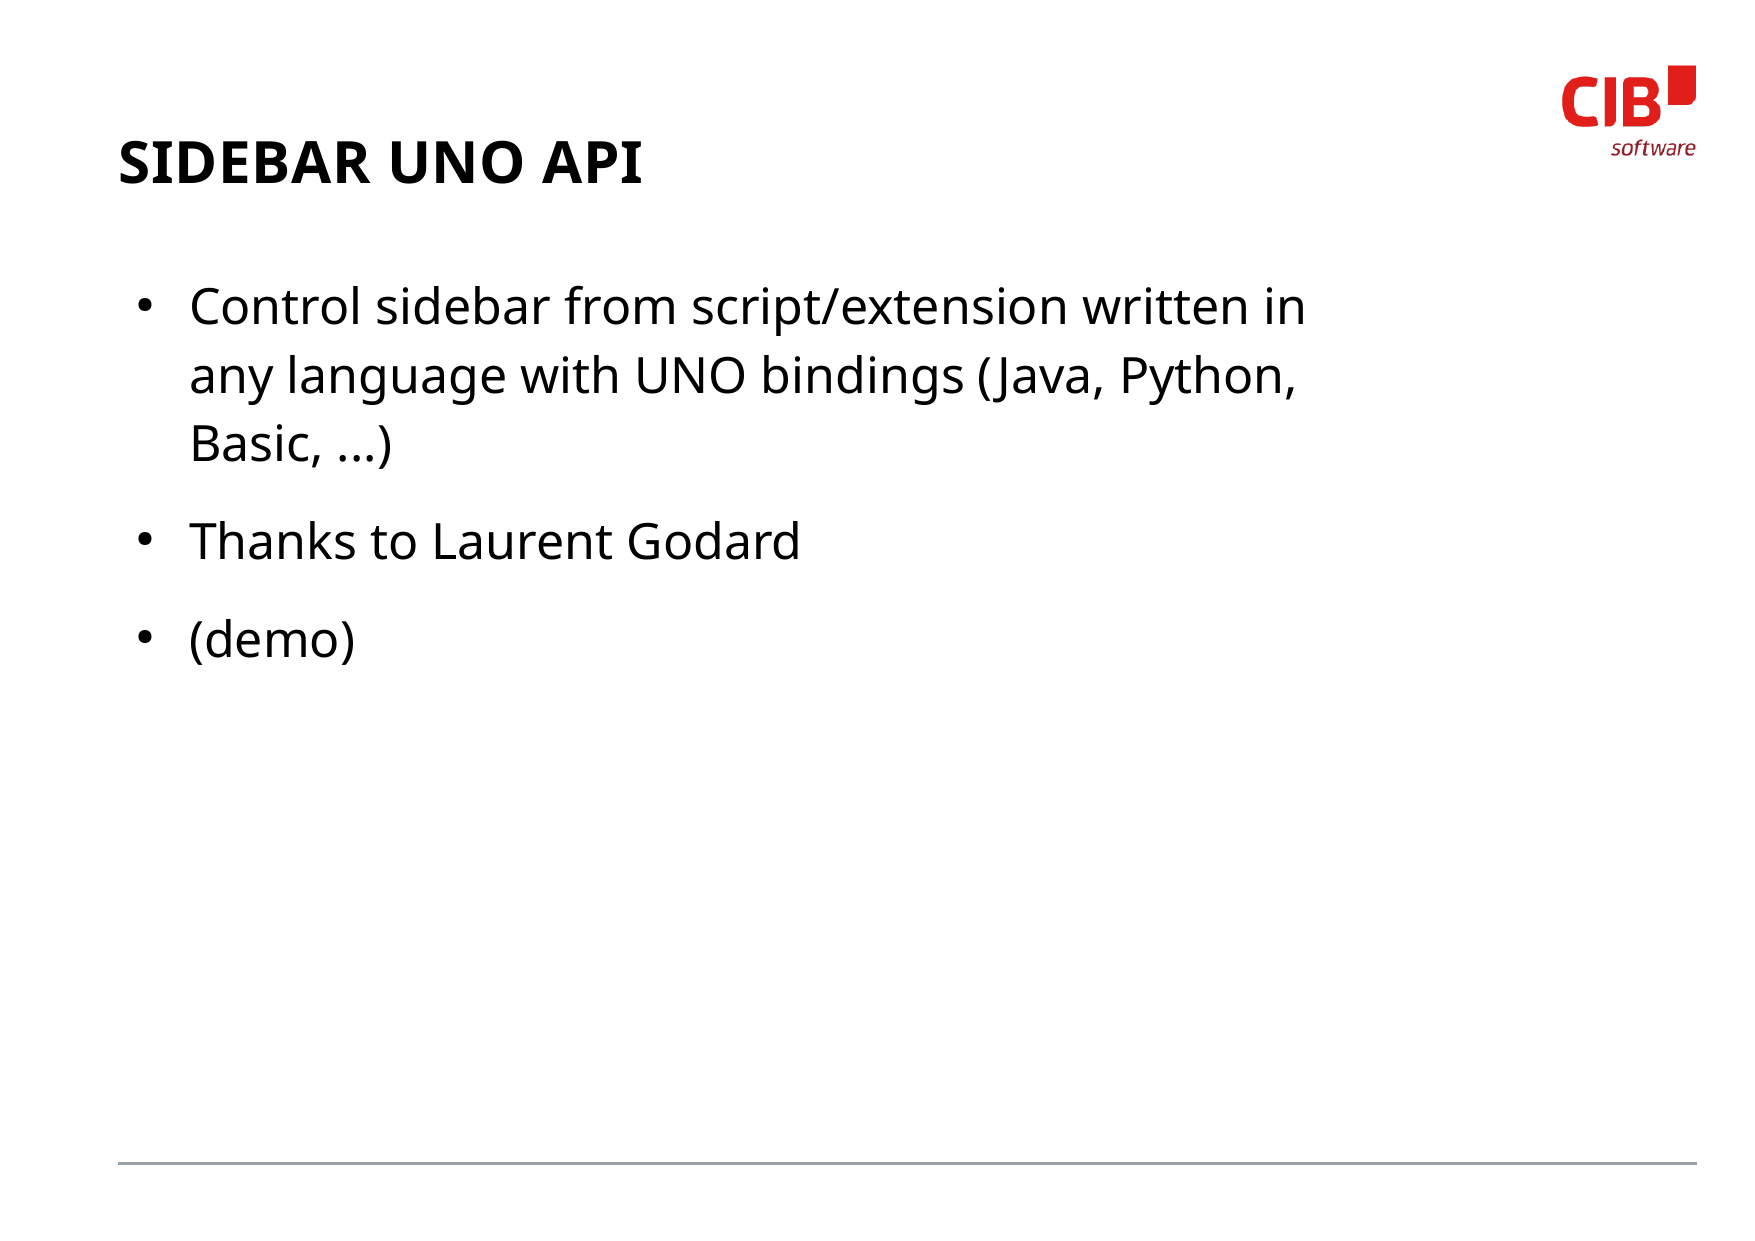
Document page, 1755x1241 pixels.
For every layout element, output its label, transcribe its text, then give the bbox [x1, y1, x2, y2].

list Control sidebar from script/extension written in any language with UNO bindings (Java, Python, Basic, ...) Thanks to Laurent Godard (demo) [118, 271, 1359, 1112]
title Sidebar UNO API [118, 71, 1359, 250]
picture [1561, 64, 1696, 156]
